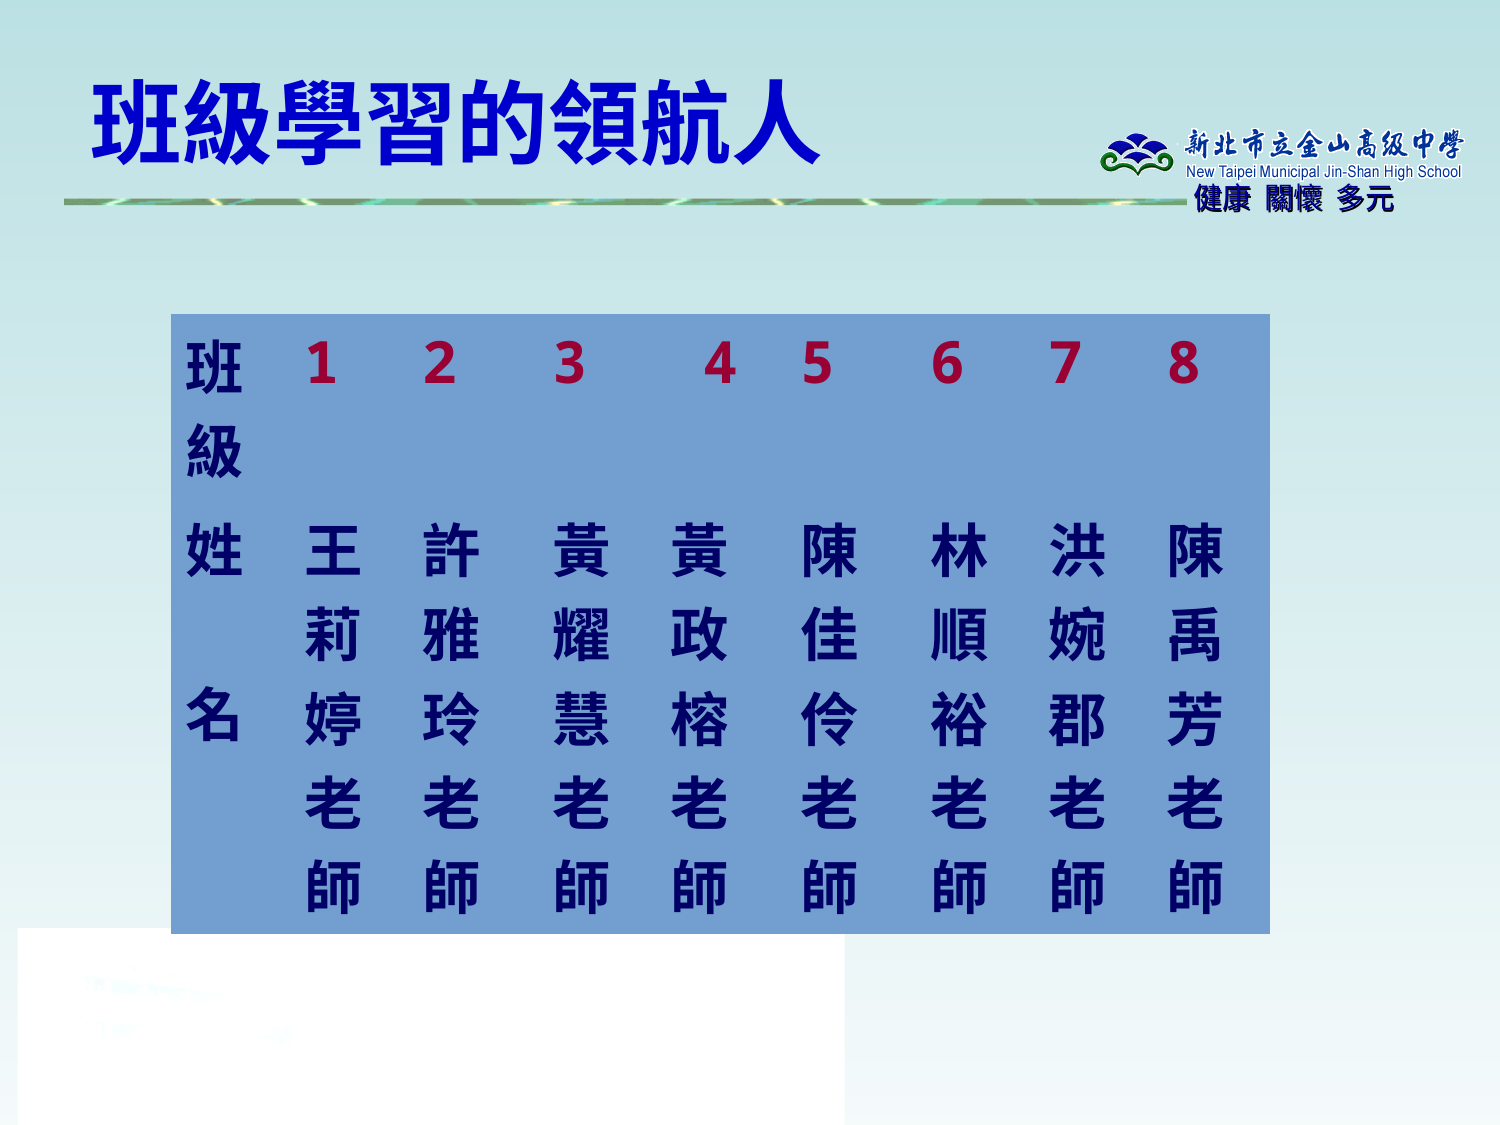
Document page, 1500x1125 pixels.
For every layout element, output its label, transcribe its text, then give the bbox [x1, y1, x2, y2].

table_header 8 [1152, 314, 1270, 498]
table_header 2 [407, 314, 537, 498]
table_header 1 [289, 314, 407, 498]
table_cell 洪 婉 郡 老 師 [1033, 498, 1152, 934]
table_header 6 [915, 314, 1033, 498]
table_cell 姓 名 [171, 498, 289, 934]
table_cell 黃 政 榕 老 師 [655, 498, 785, 934]
table_cell 黃 耀 慧 老 師 [537, 498, 655, 934]
title 班級學習的領航人 [75, 45, 1426, 197]
table_cell 陳 禹 芳 老 師 [1152, 498, 1270, 934]
table_header 3 [537, 314, 655, 498]
table_cell 許 雅 玲 老 師 [407, 498, 537, 934]
table_header 5 [785, 314, 915, 498]
table_header 4 [655, 314, 785, 498]
table_cell 王 莉 婷 老 師 [289, 498, 407, 934]
table_cell 林 順 裕 老 師 [915, 498, 1033, 934]
table_header 7 [1033, 314, 1152, 498]
table_cell 陳 佳 伶 老 師 [785, 498, 915, 934]
table_header 班 級 [171, 314, 289, 498]
